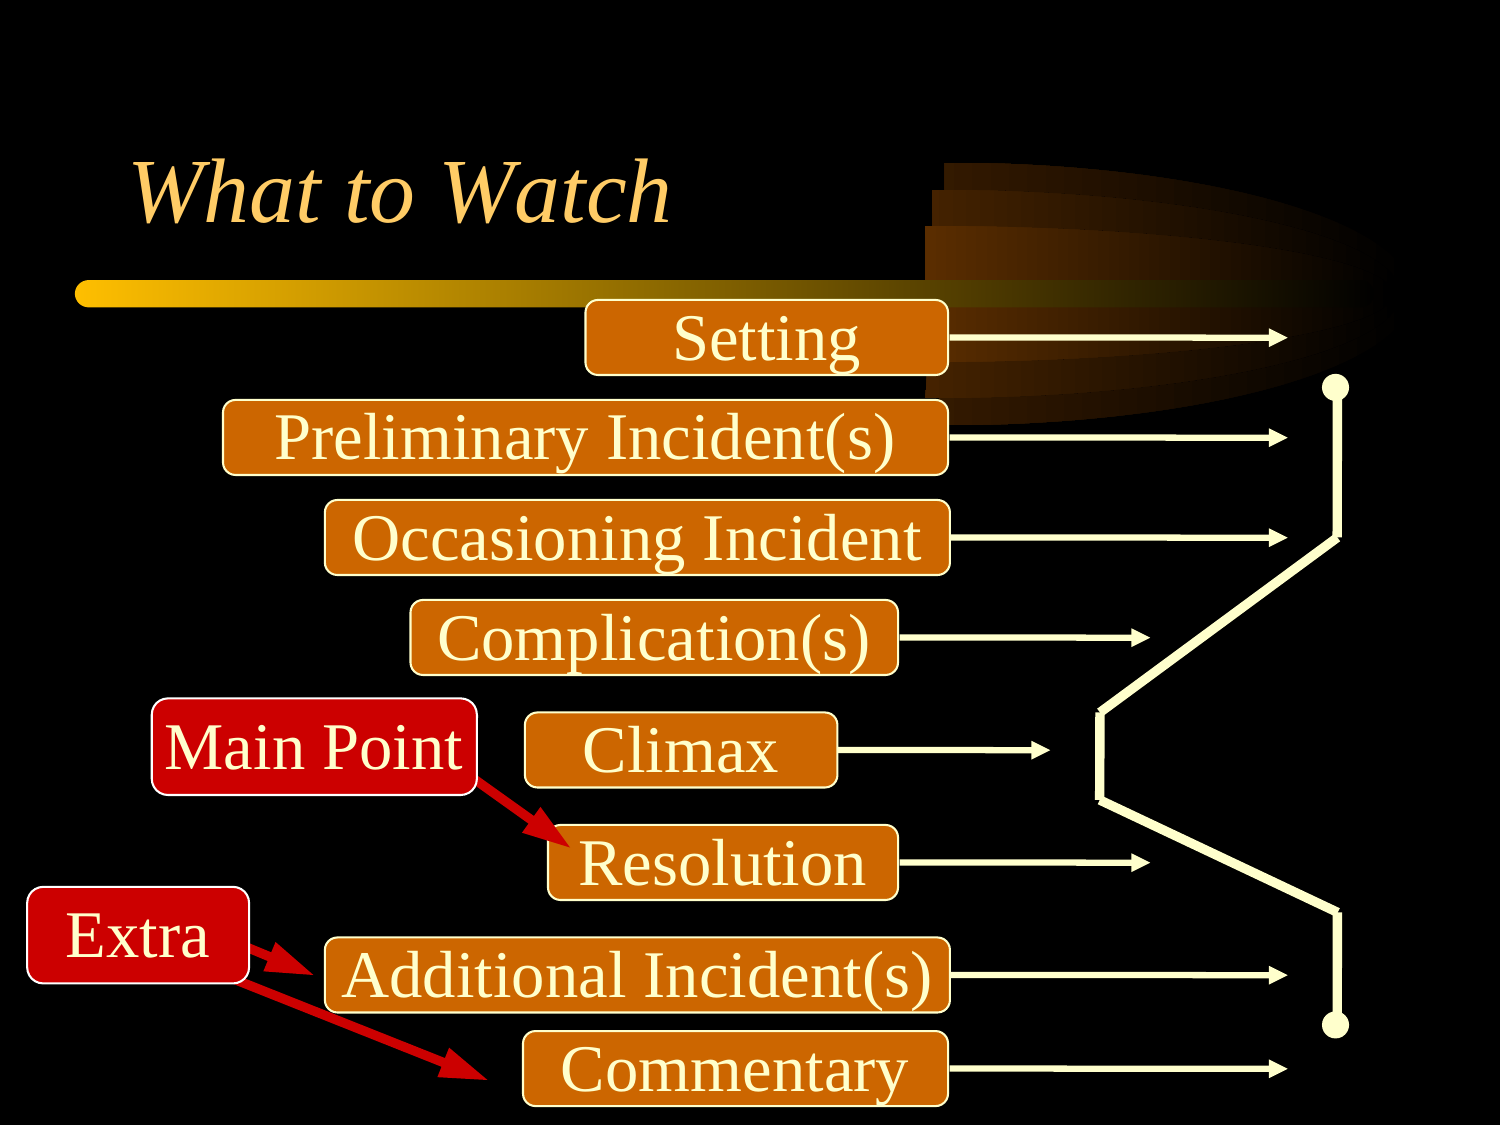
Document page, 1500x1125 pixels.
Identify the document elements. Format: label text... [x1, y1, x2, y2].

text_box Complication(s) [410, 599, 899, 676]
text_box Commentary [522, 1031, 949, 1107]
text_box [1323, 1012, 1349, 1038]
text_box Extra [27, 886, 250, 984]
text_box [1323, 374, 1349, 400]
text_box Setting [585, 299, 949, 376]
text_box Resolution [547, 824, 899, 901]
text_box Additional Incident(s) [324, 937, 950, 1013]
text_box Climax [524, 712, 838, 788]
title What to Watch [112, 62, 1388, 250]
text_box Preliminary Incident(s) [222, 399, 949, 475]
text_box Occasioning Incident [324, 499, 950, 576]
text_box Main Point [151, 698, 477, 796]
